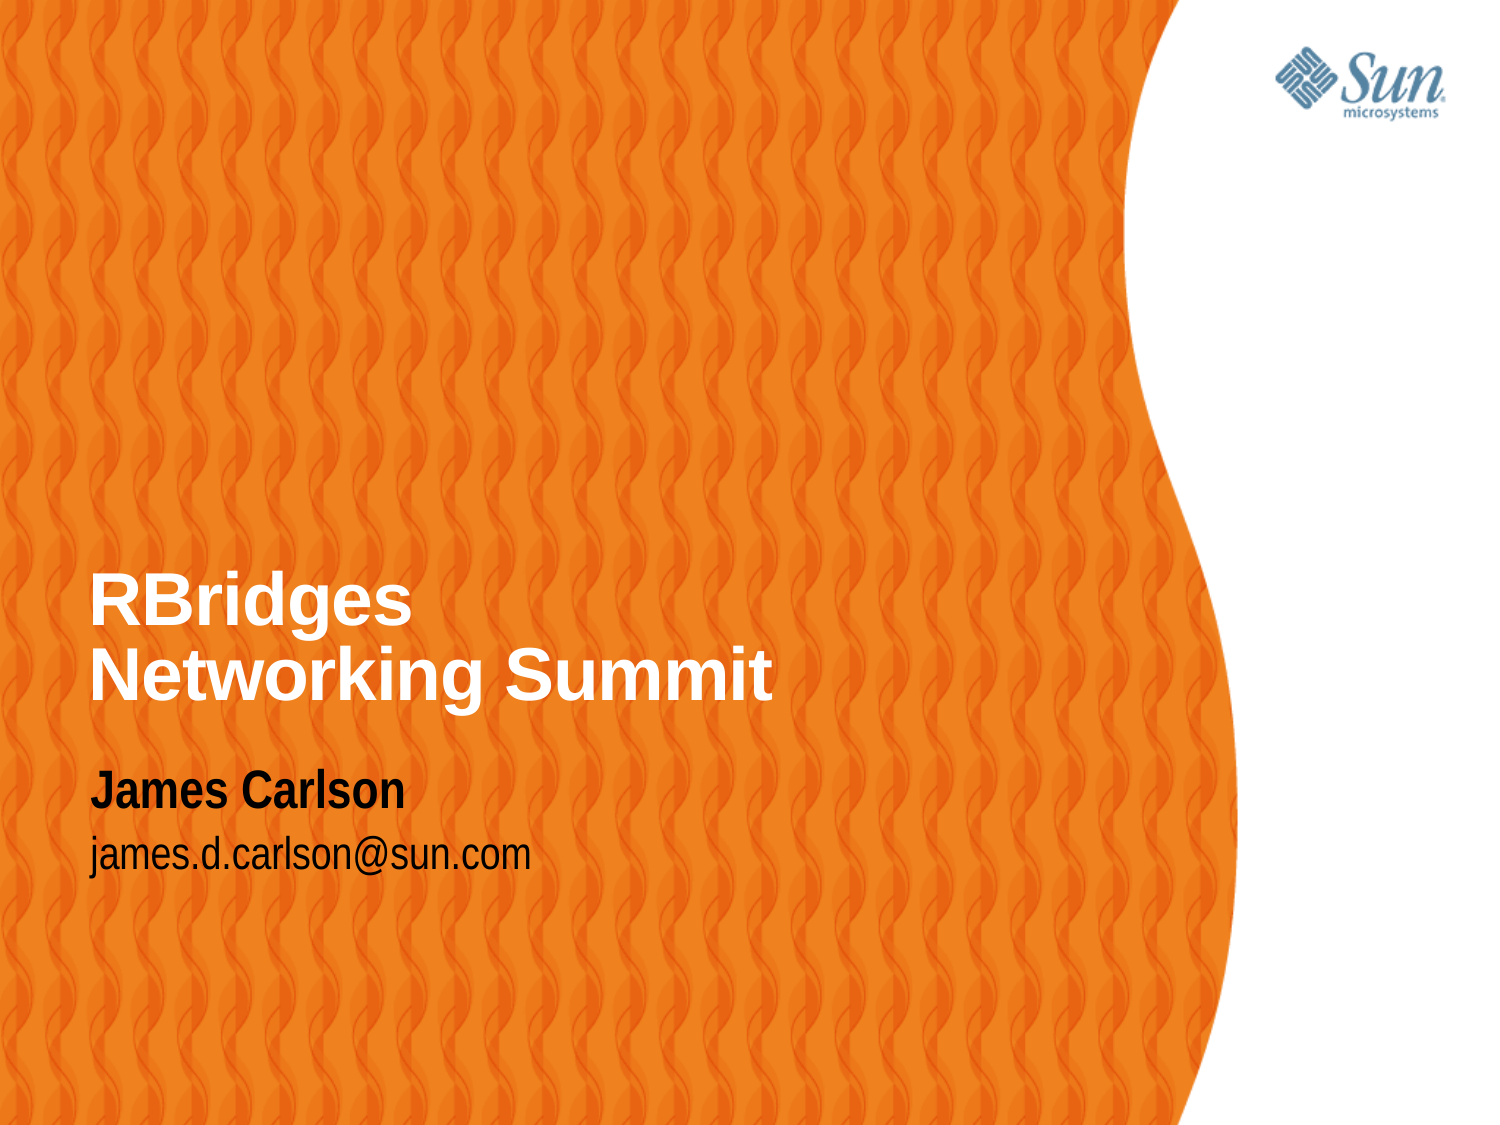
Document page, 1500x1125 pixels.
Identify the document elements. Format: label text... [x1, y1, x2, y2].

title RBridges Networking Summit [88, 405, 908, 716]
picture [0, 0, 1500, 1125]
list James Carlson james.d.carlson@sun.com [90, 766, 1080, 987]
